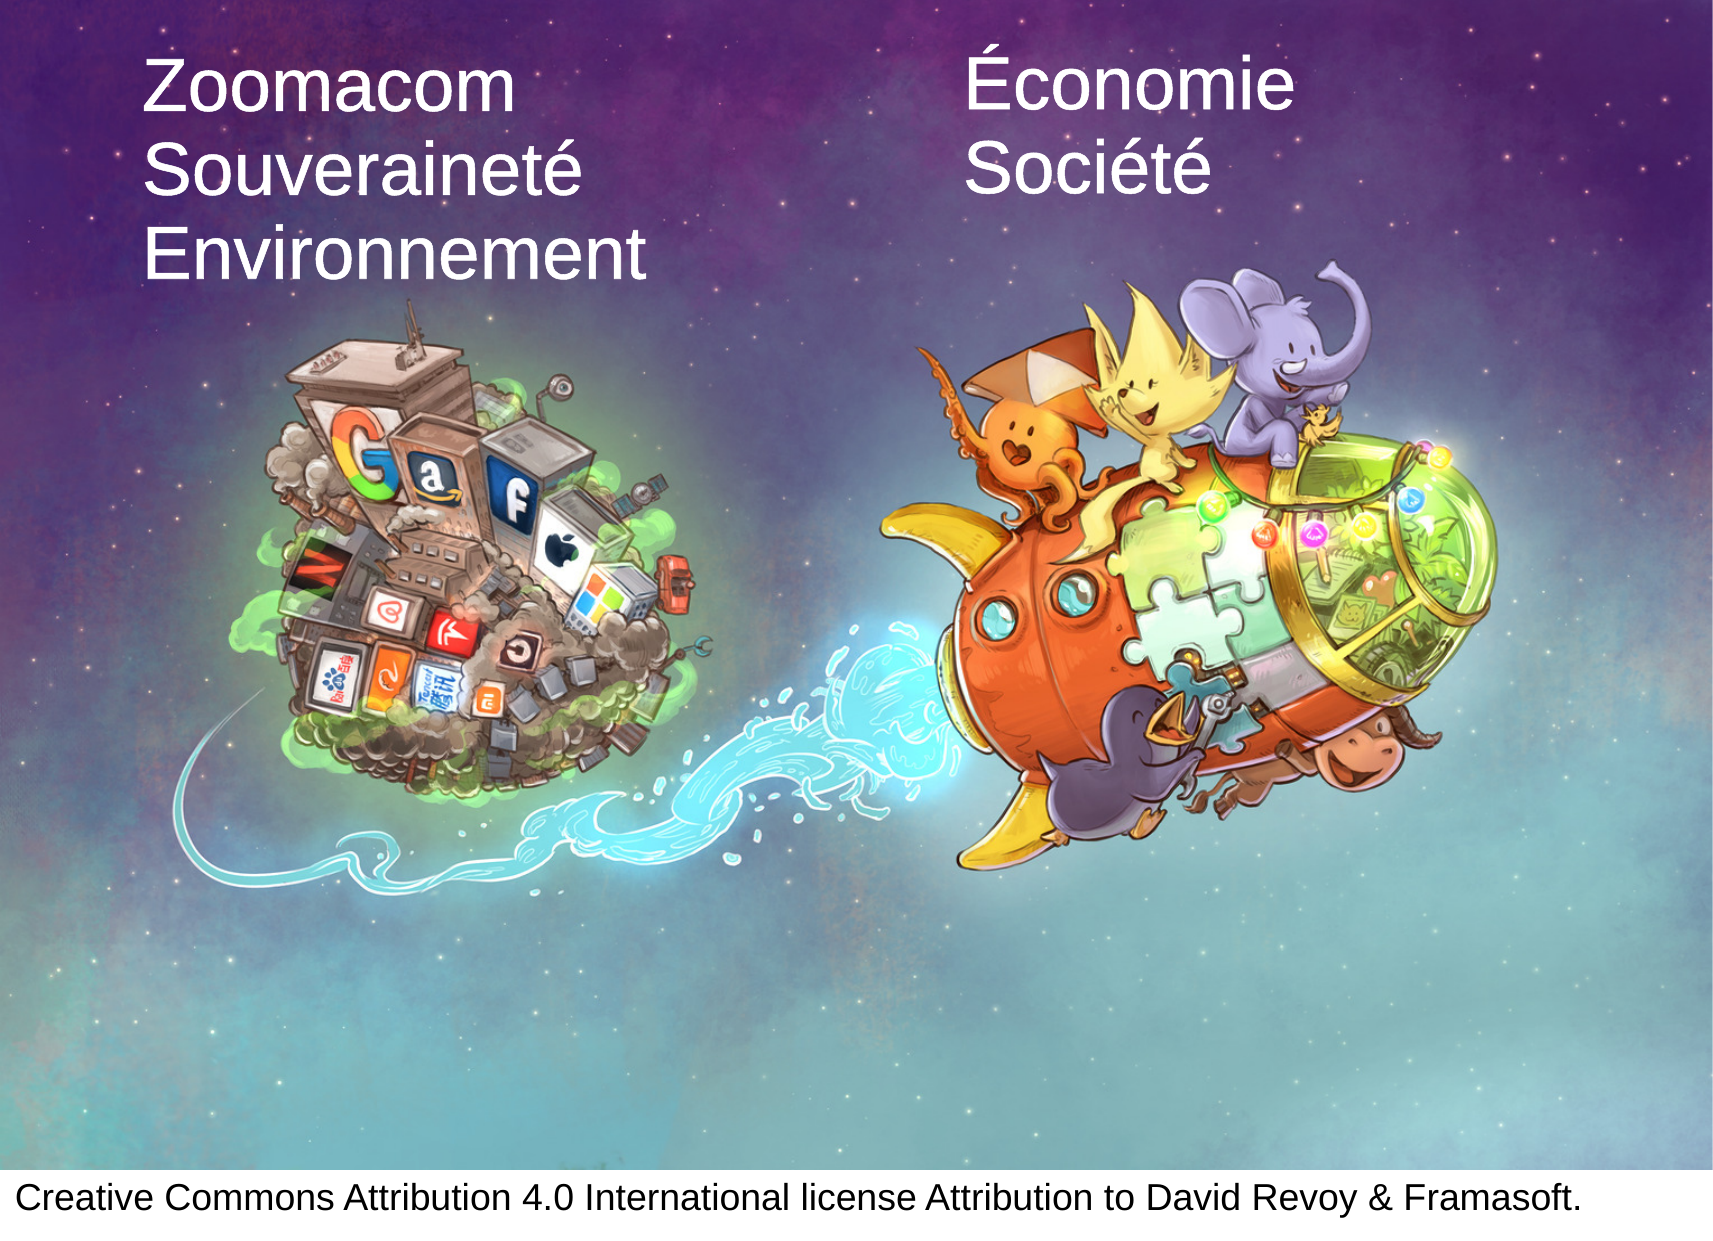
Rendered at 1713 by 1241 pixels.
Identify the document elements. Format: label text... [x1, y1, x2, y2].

picture [0, 0, 1713, 1169]
text_box Creative Commons Attribution 4.0 International license Attribution to David Revoy & Framasoft. [0, 1169, 1713, 1229]
text_box Économie Société [885, 33, 1595, 721]
text_box Zoomacom Souveraineté Environnement [106, 35, 815, 723]
